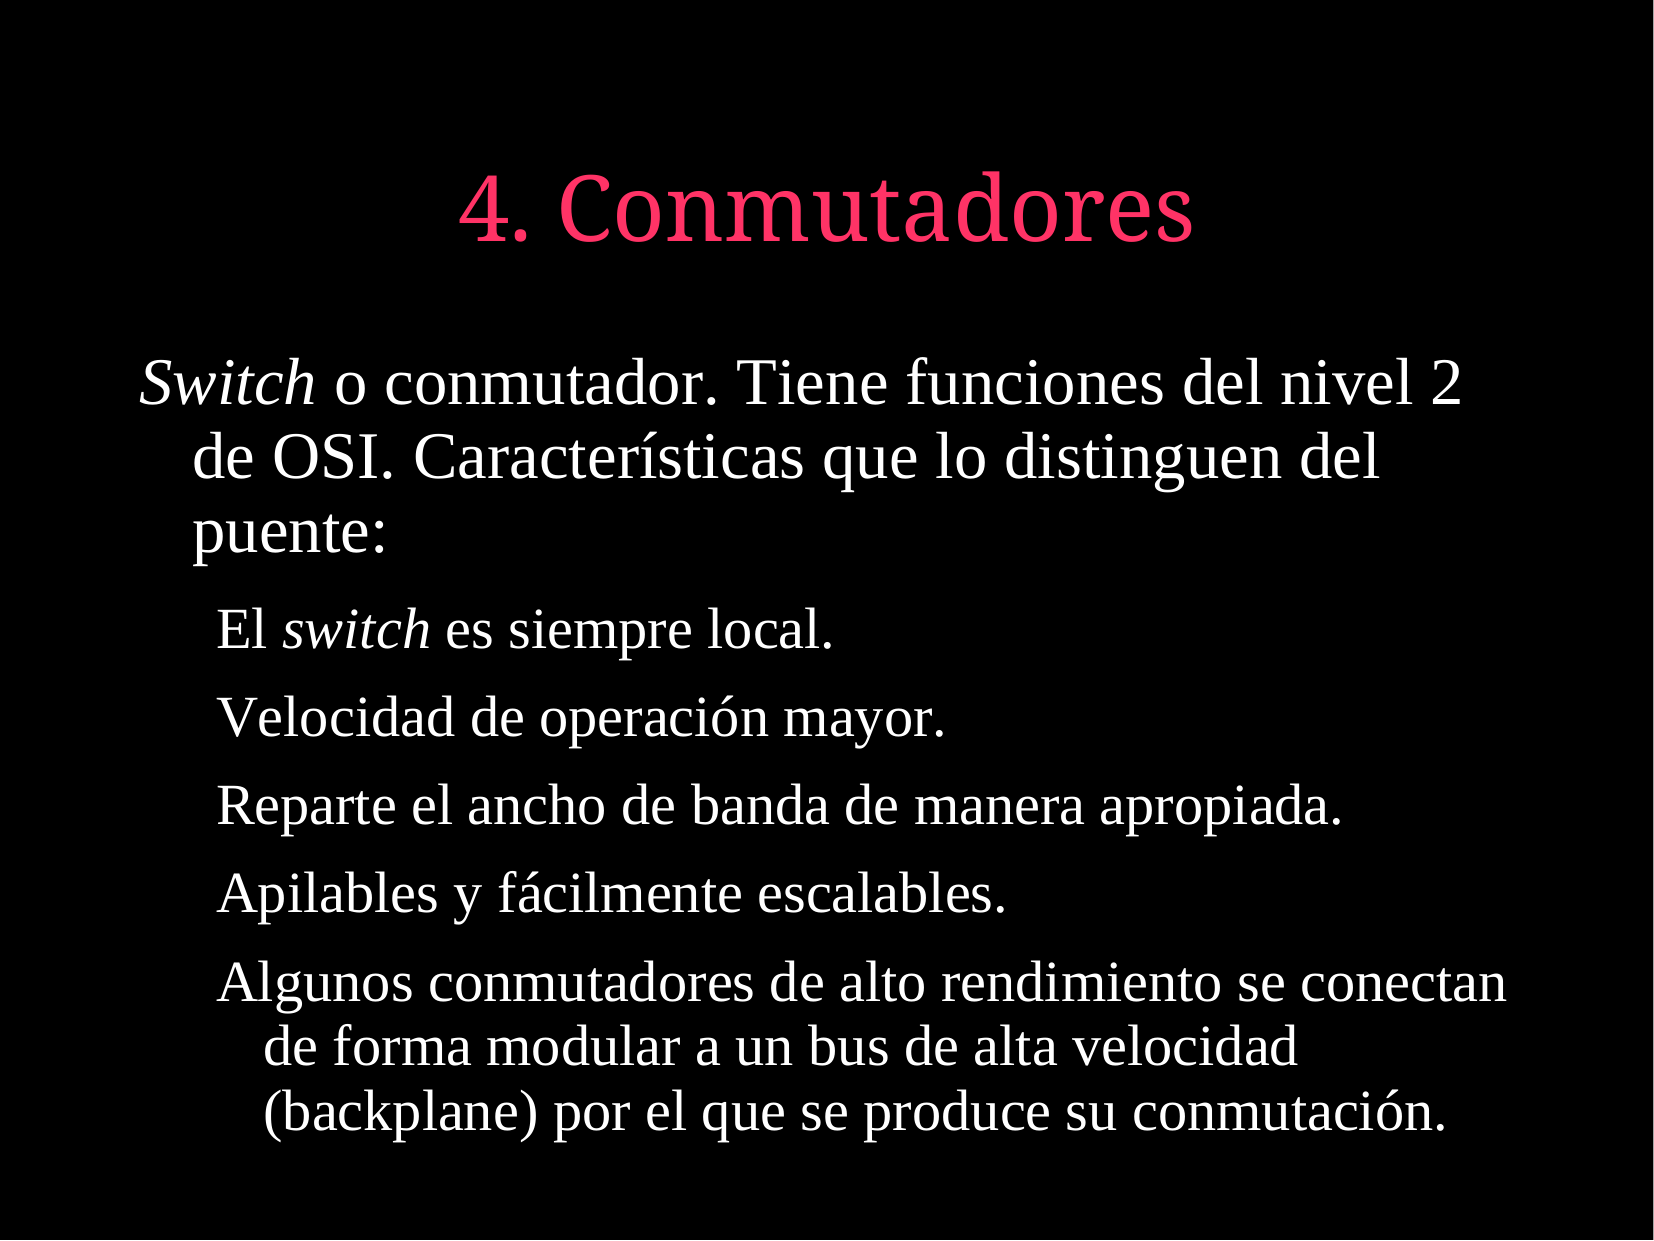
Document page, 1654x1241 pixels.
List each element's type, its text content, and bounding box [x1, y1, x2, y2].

title 4. Conmutadores [121, 102, 1534, 311]
list Switch o conmutador. Tiene funciones del nivel 2 de OSI. Características que lo distinguen del puente: El switch es siempre local. Velocidad de operación mayor. Reparte el ancho de banda de manera apropiada. Apilables y fácilmente escalables. Algunos conmutadores de alto rendimiento se conectan de forma modular a un bus de alta velocidad (backplane) por el que se produce su conmutación. [121, 344, 1534, 1150]
